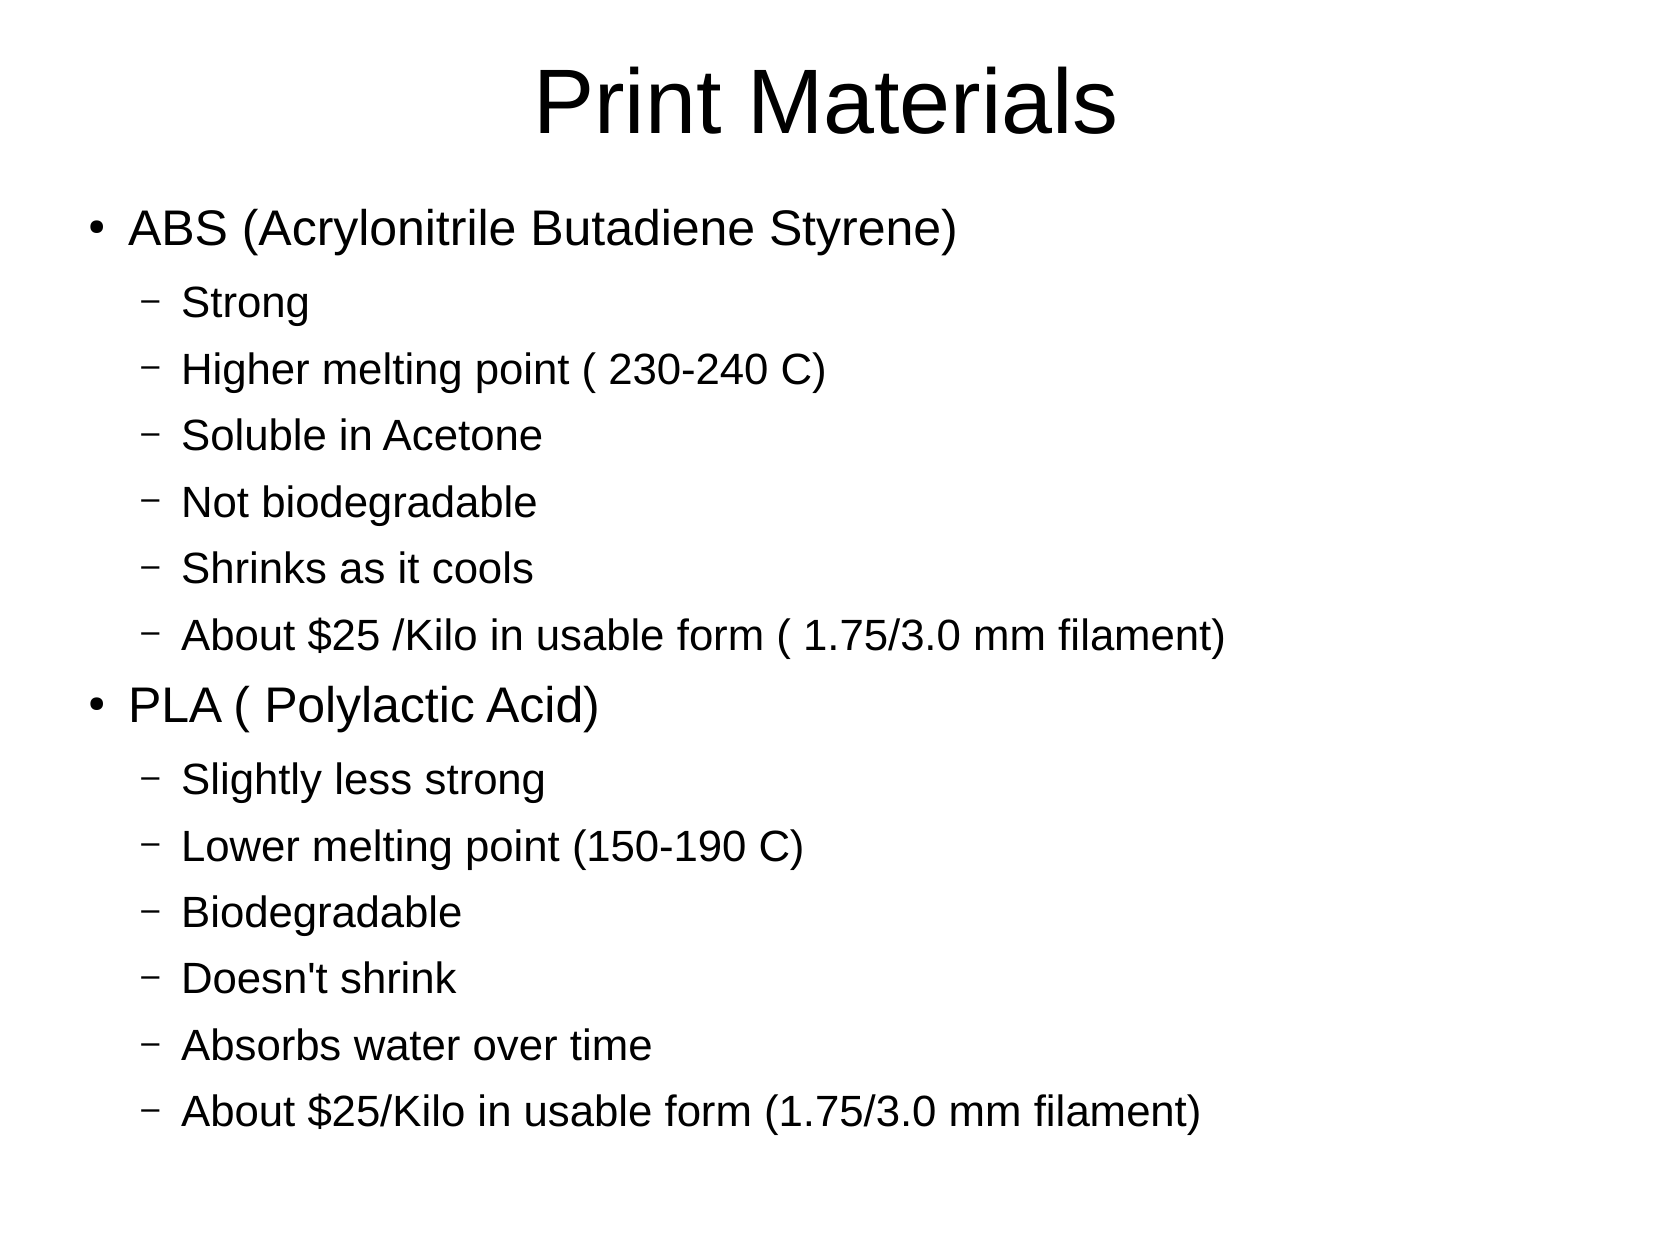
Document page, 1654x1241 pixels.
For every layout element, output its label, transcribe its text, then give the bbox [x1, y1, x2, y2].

title Print Materials [82, 49, 1571, 257]
list ABS (Acrylonitrile Butadiene Styrene) Strong Higher melting point ( 230-240 C) Soluble in Acetone Not biodegradable Shrinks as it cools About $25 /Kilo in usable form ( 1.75/3.0 mm filament) PLA ( Polylactic Acid) Slightly less strong Lower melting point (150-190 C) Biodegradable Doesn't shrink Absorbs water over time About $25/Kilo in usable form (1.75/3.0 mm filament) [74, 200, 1531, 1141]
